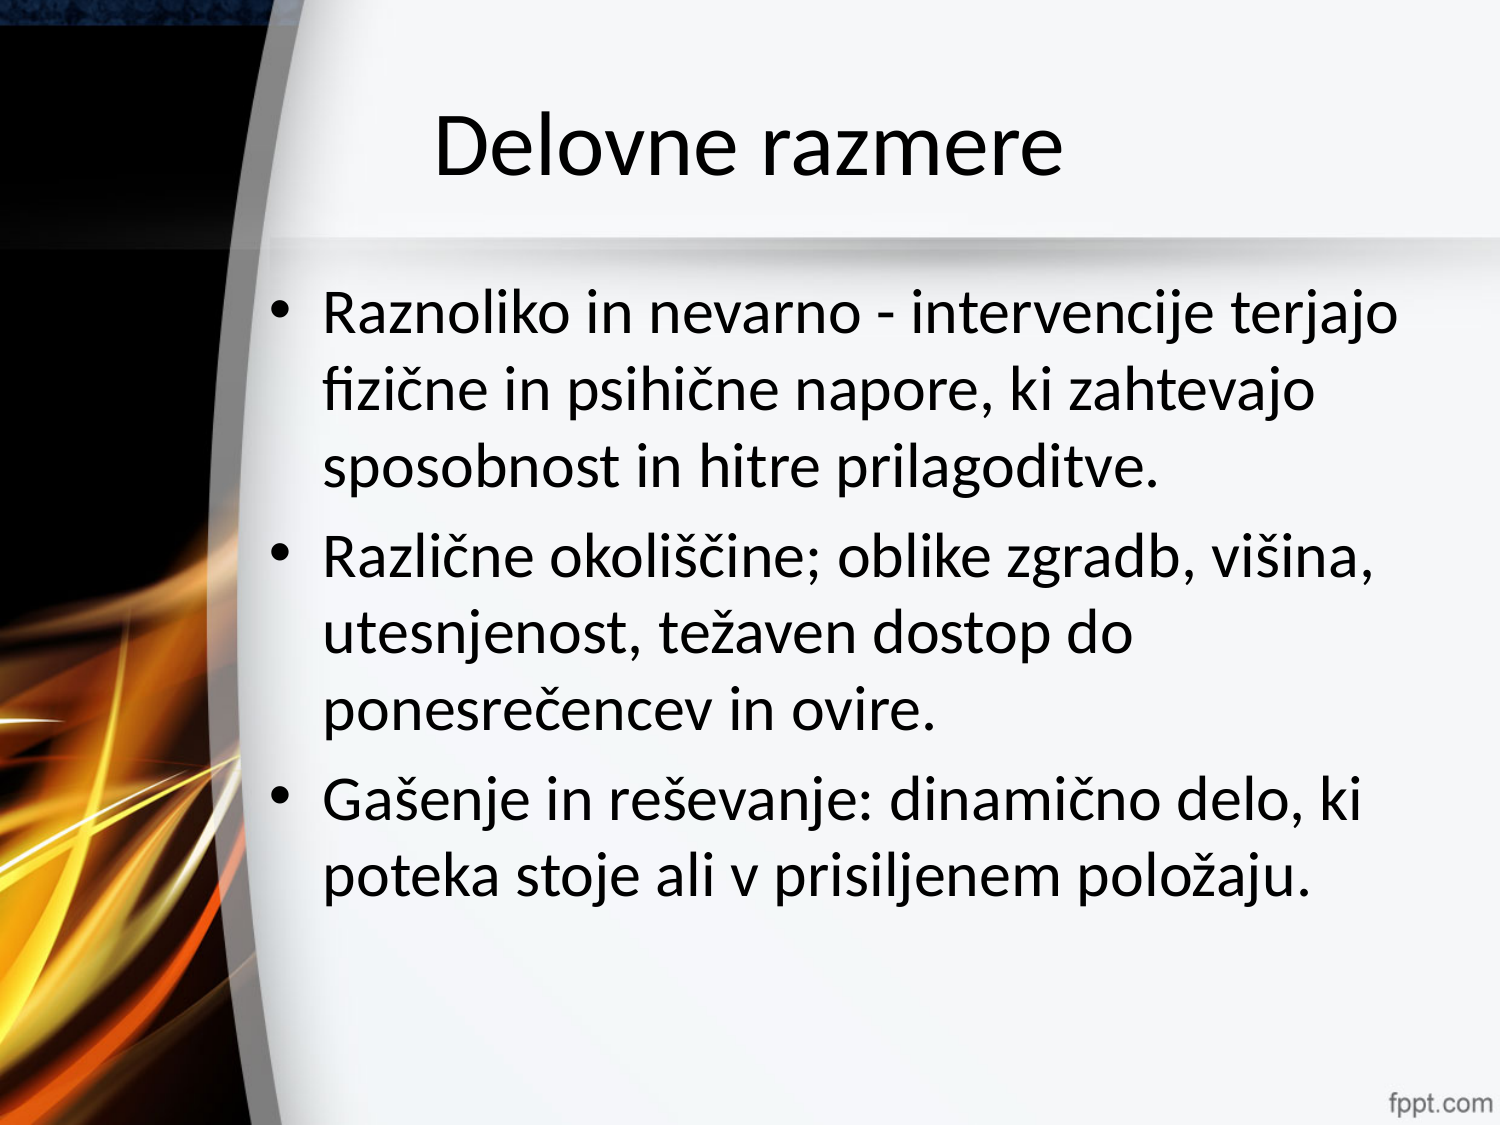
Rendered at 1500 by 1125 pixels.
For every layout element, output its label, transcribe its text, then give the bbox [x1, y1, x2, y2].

title Delovne razmere [75, 45, 1425, 233]
list Raznoliko in nevarno - intervencije terjajo fizične in psihične napore, ki zahtevajo sposobnost in hitre prilagoditve. Različne okoliščine; oblike zgradb, višina, utesnjenost, težaven dostop do ponesrečencev in ovire. Gašenje in reševanje: dinamično delo, ki poteka stoje ali v prisiljenem položaju. [253, 262, 1425, 1005]
picture [0, 0, 1500, 1125]
